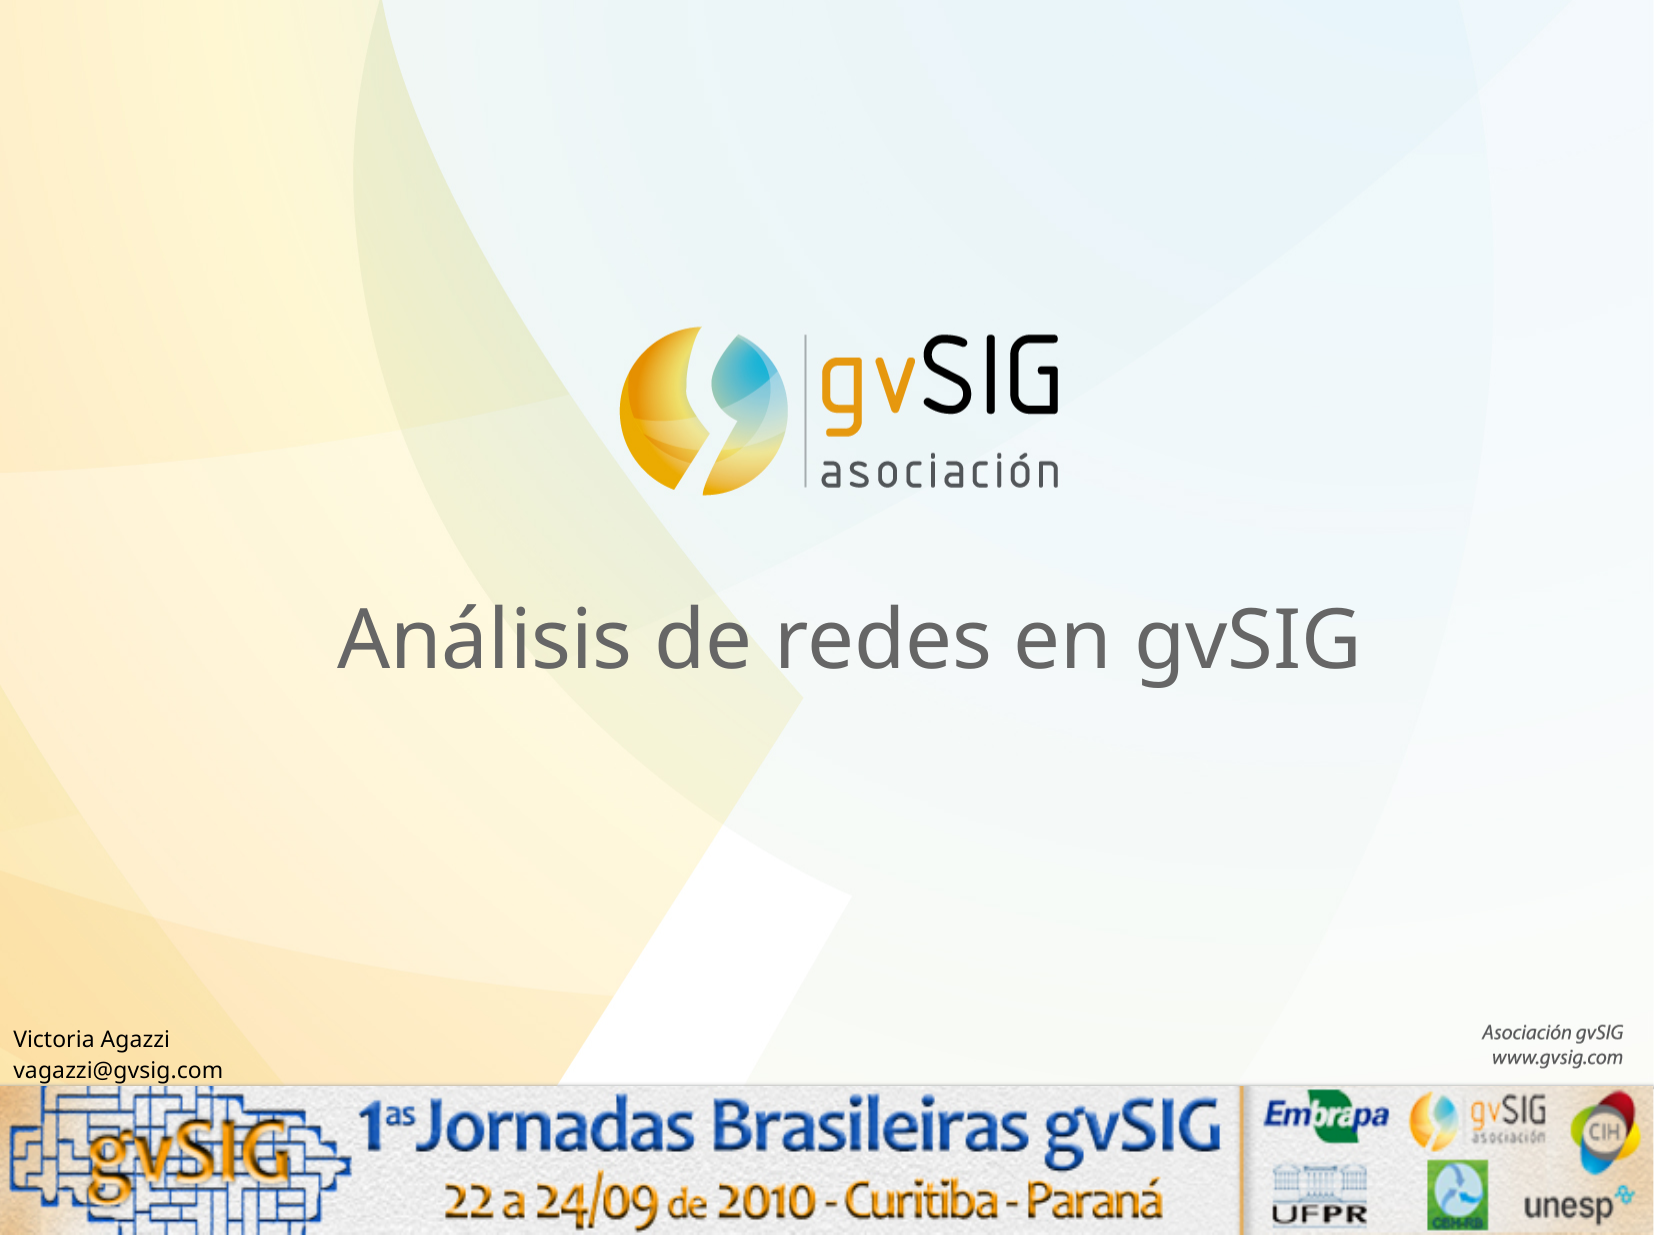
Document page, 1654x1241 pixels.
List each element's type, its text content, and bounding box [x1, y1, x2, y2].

picture [0, 0, 1654, 1241]
title Análisis de redes en gvSIG [135, 586, 1565, 686]
text_box Victoria Agazzi vagazzi@gvsig.com [0, 1015, 313, 1086]
